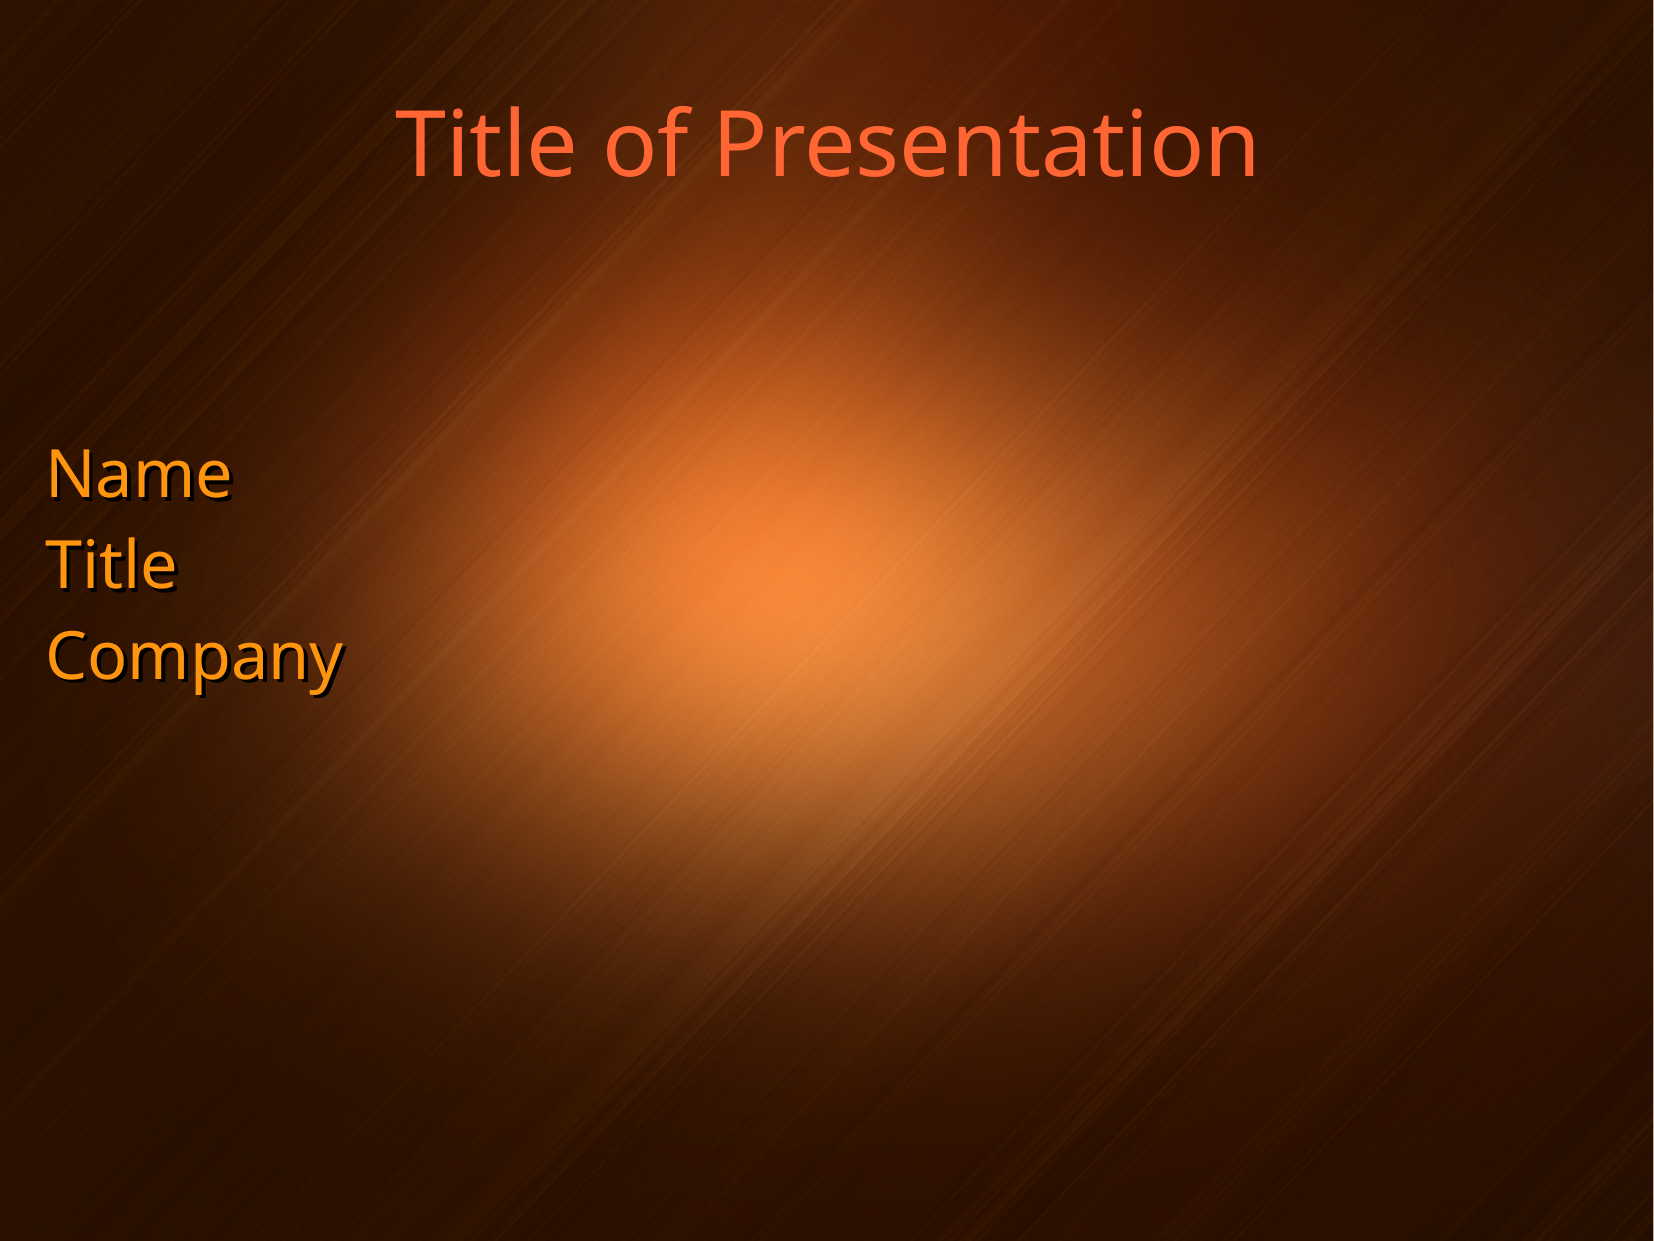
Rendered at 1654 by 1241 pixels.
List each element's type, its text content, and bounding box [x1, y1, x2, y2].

subtitle Name Title Company [45, 37, 1613, 1088]
picture [0, 0, 1654, 1241]
